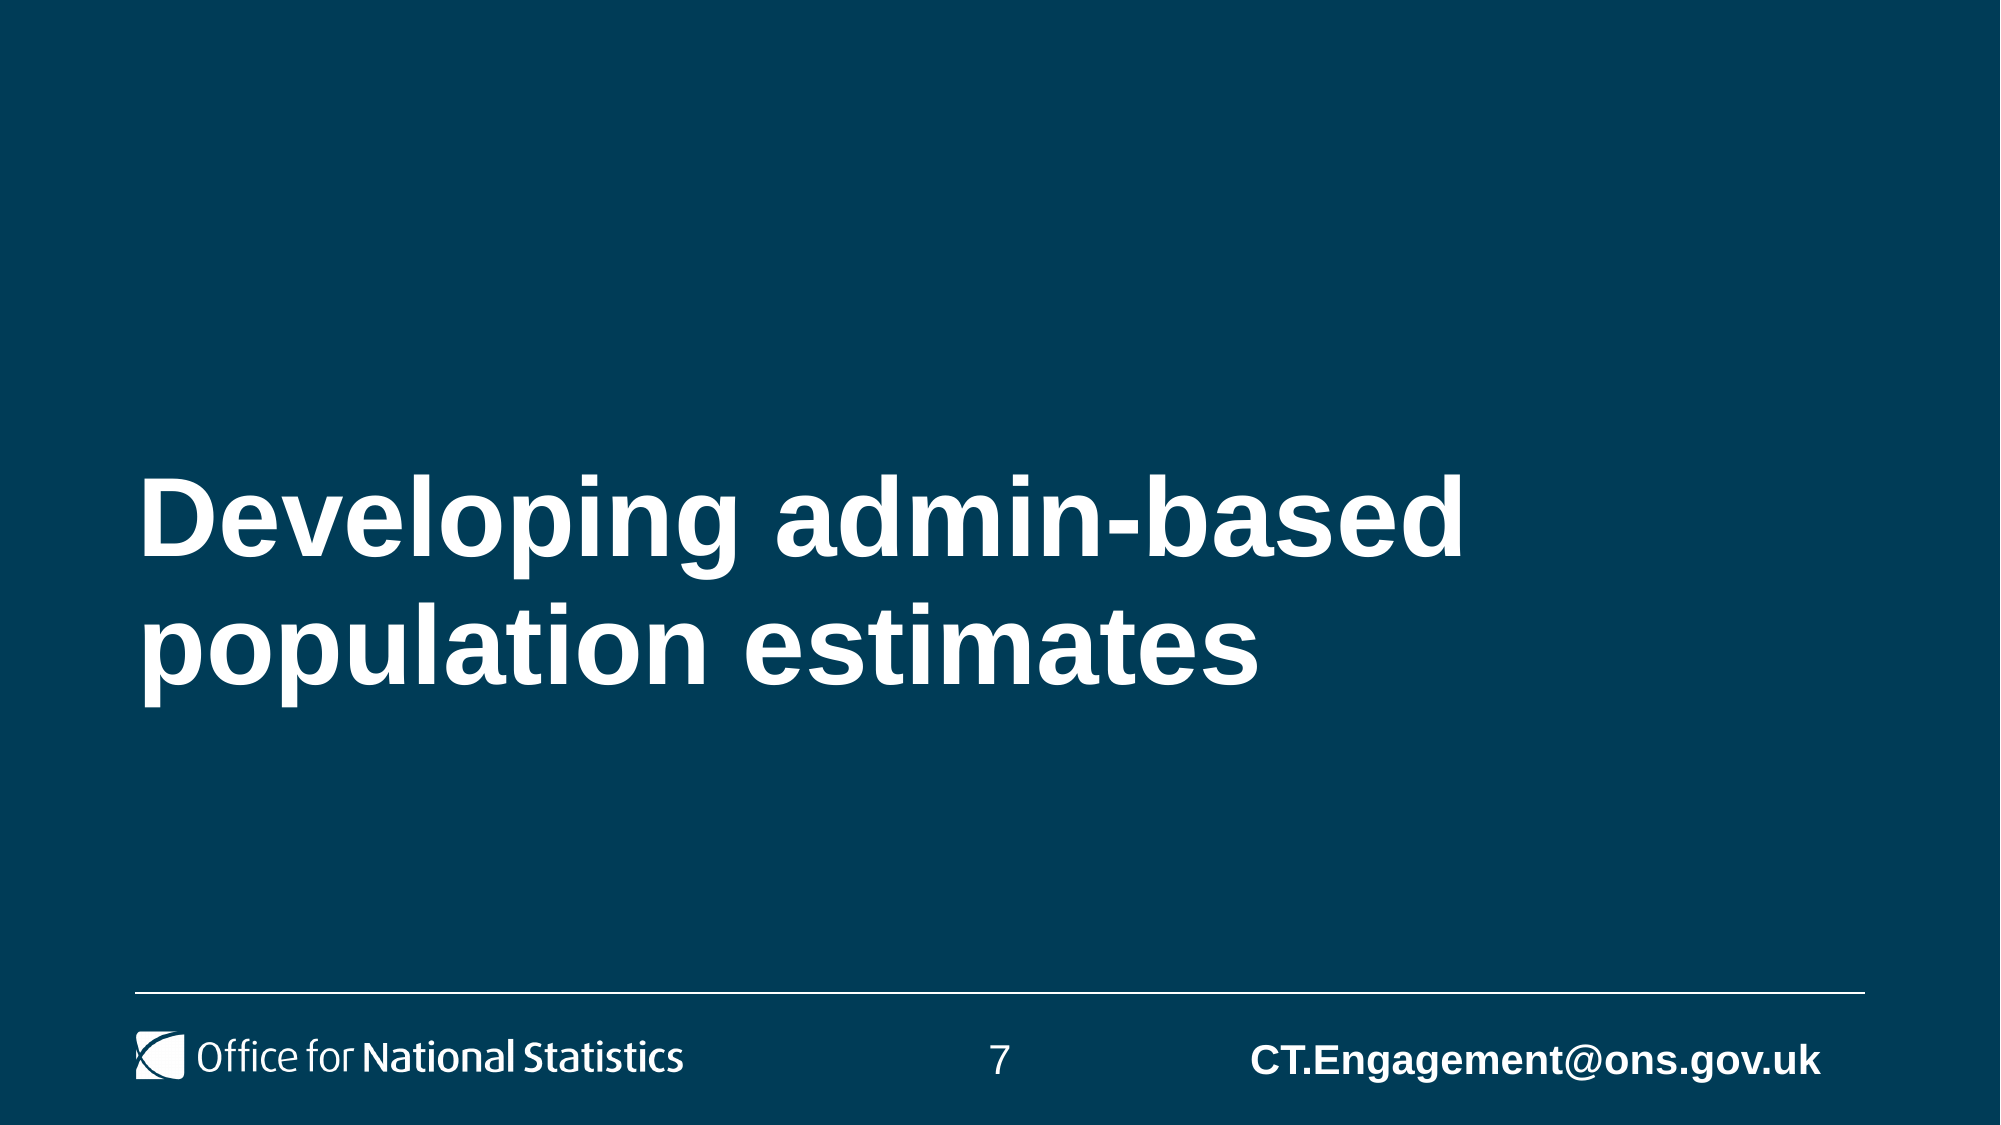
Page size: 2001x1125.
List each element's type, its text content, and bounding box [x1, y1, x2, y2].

title Developing admin-based population estimates [137, 454, 1863, 714]
text_box 7 [764, 1025, 1236, 1086]
text_box CT.Engagement@ons.gov.uk [1236, 1025, 1866, 1086]
